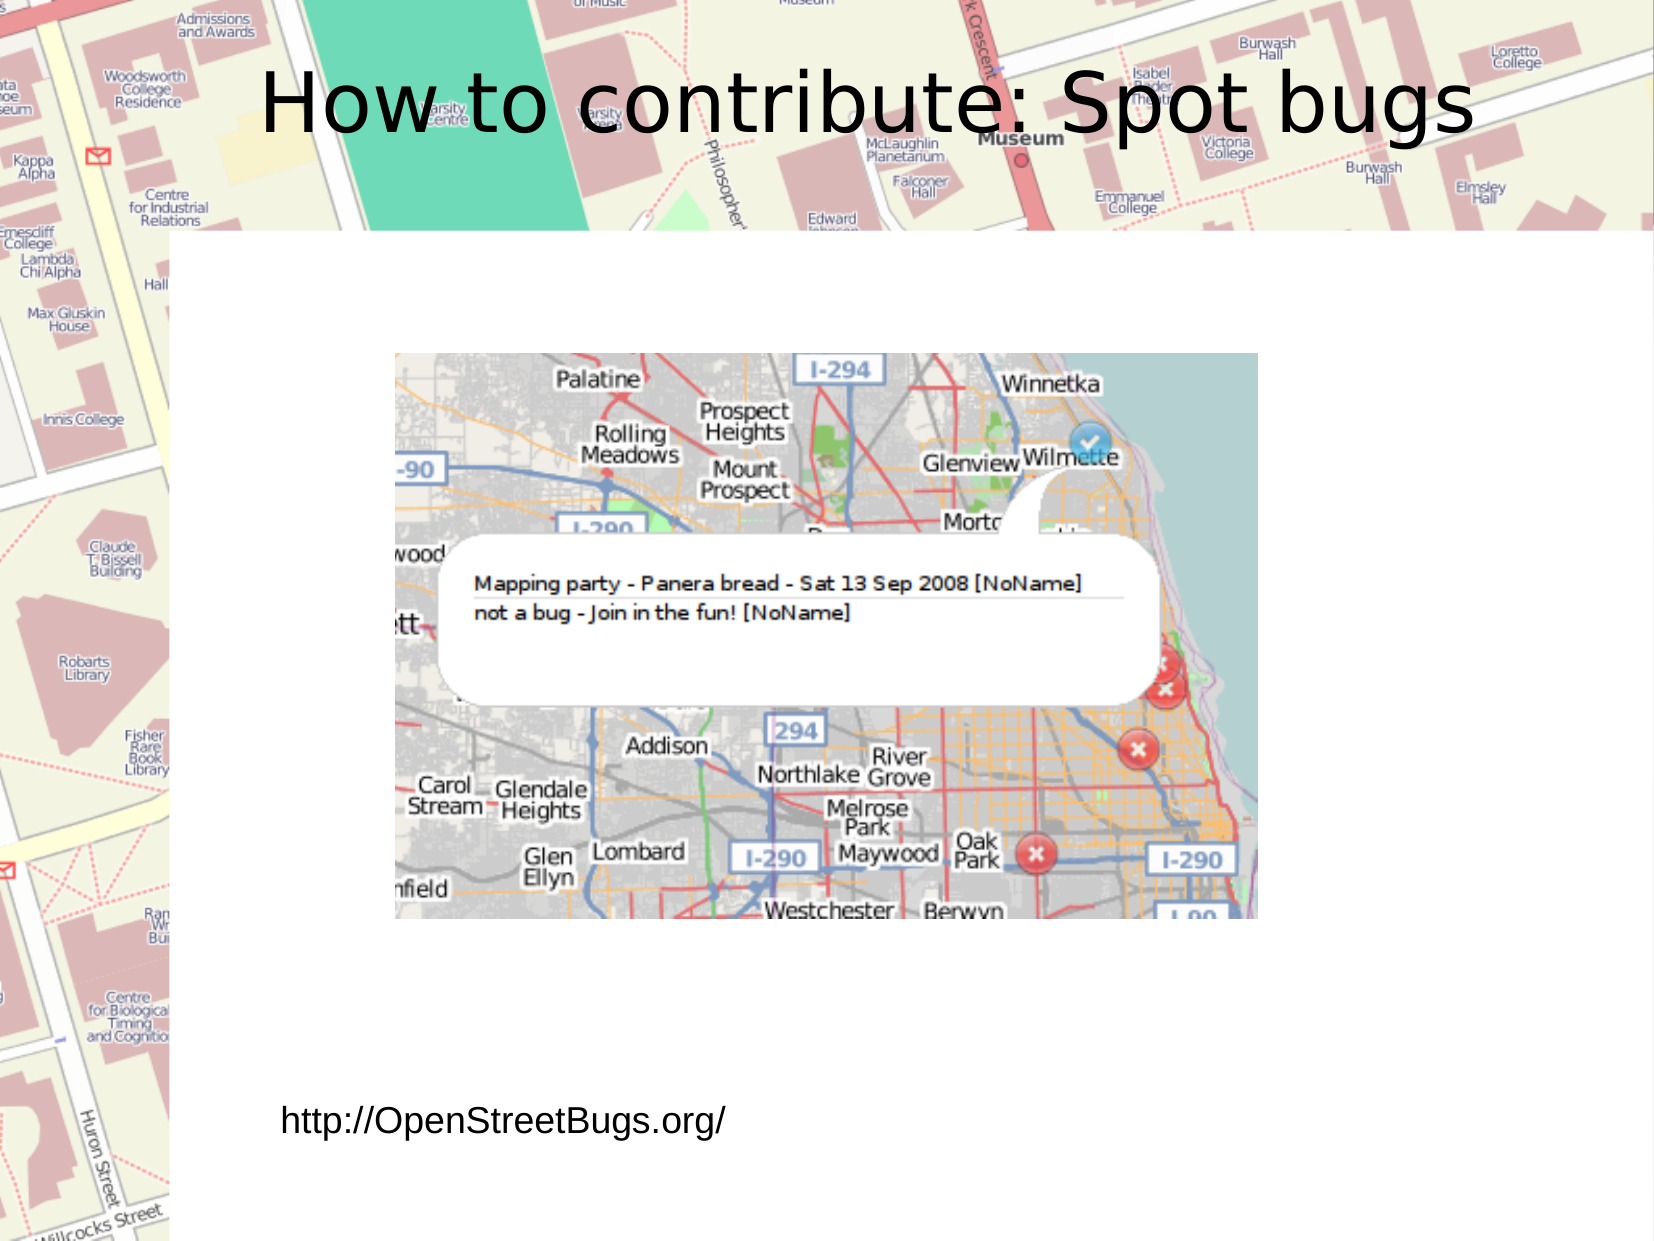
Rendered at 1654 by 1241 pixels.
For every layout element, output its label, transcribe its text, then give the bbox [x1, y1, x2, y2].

text_box http://OpenStreetBugs.org/ [265, 1092, 741, 1164]
picture [0, 0, 1654, 1241]
title How to contribute: Spot bugs [124, 7, 1613, 200]
